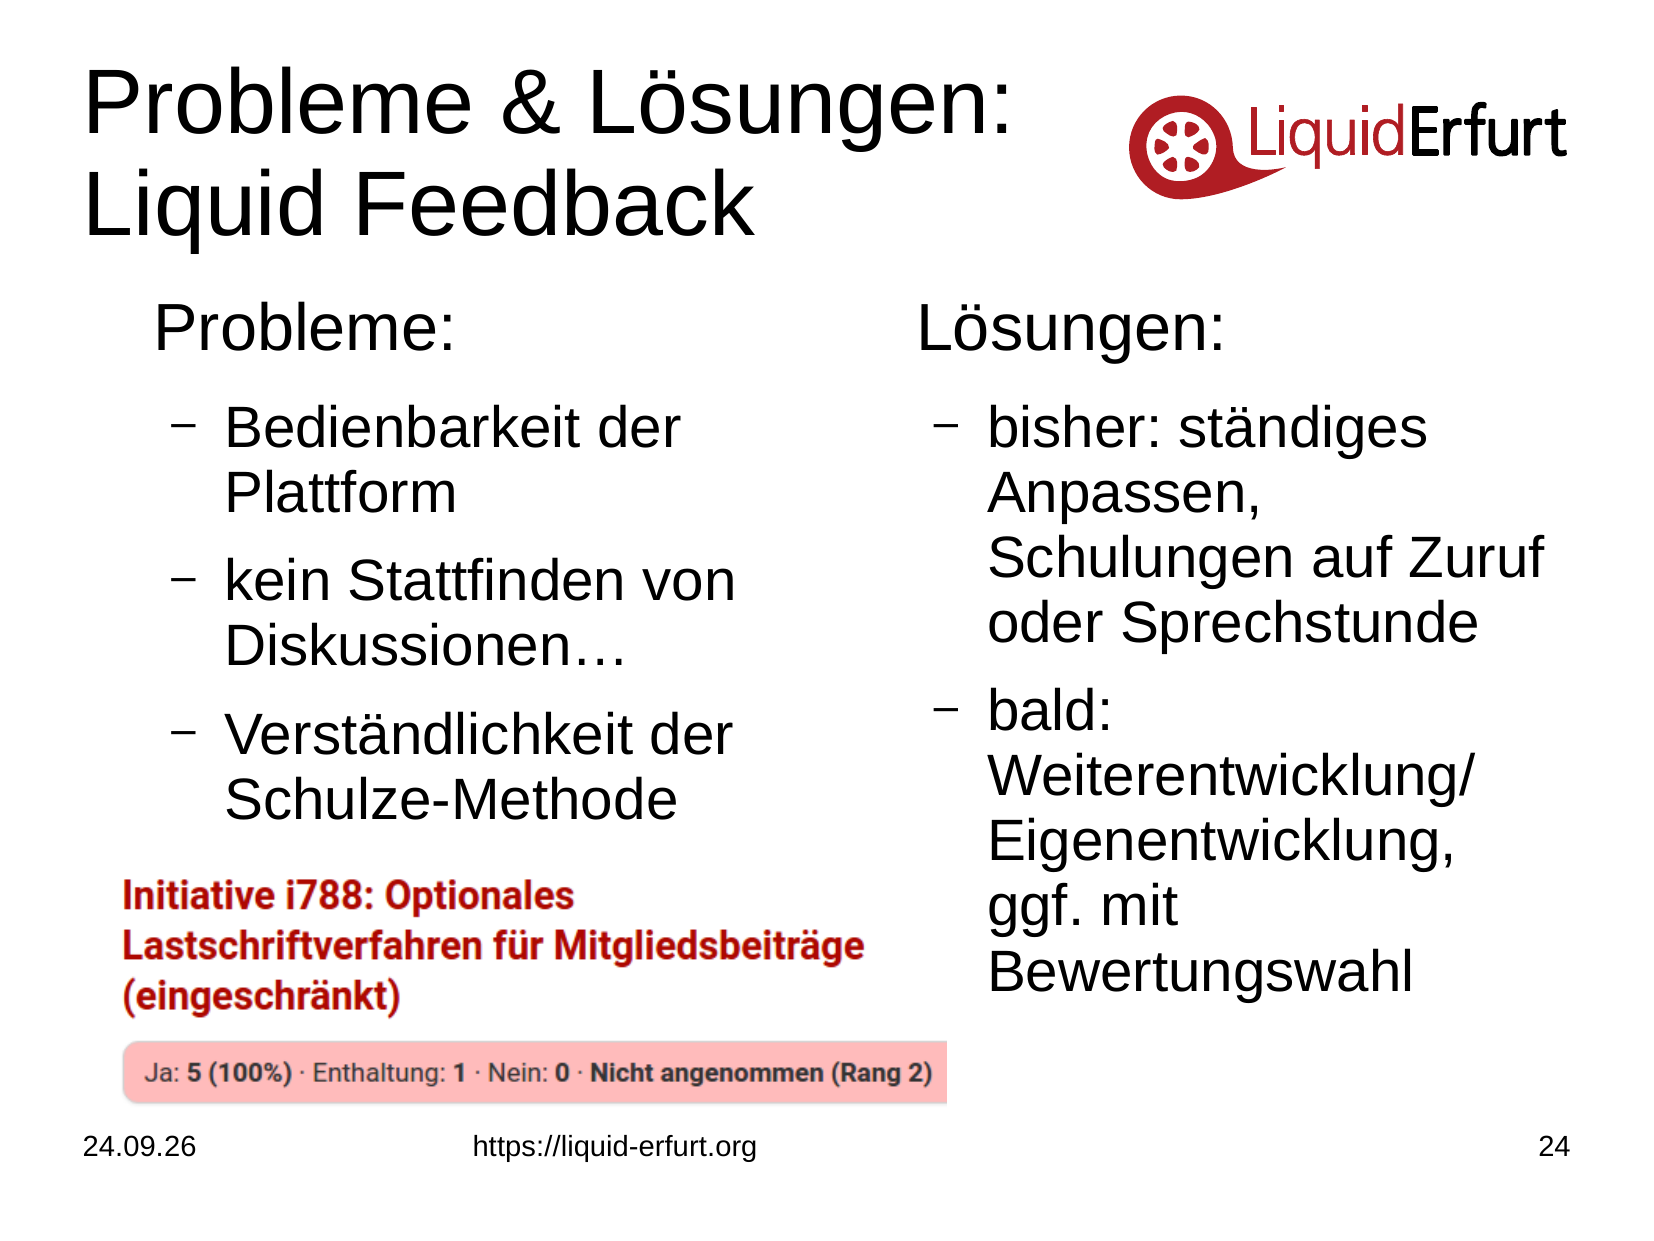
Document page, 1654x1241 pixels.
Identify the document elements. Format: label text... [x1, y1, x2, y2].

title Probleme & Lösungen: Liquid Feedback [82, 49, 1571, 257]
picture [112, 864, 947, 1118]
list Lösungen: bisher: ständiges Anpassen, Schulungen auf Zuruf oder Sprechstunde bald: Weiterentwicklung/ Eigenentwicklung, ggf. mit Bewertungswahl [845, 290, 1572, 1010]
list Probleme: Bedienbarkeit der Plattform kein Stattfinden von Diskussionen… Verständlichkeit der Schulze-Methode [82, 290, 809, 1010]
